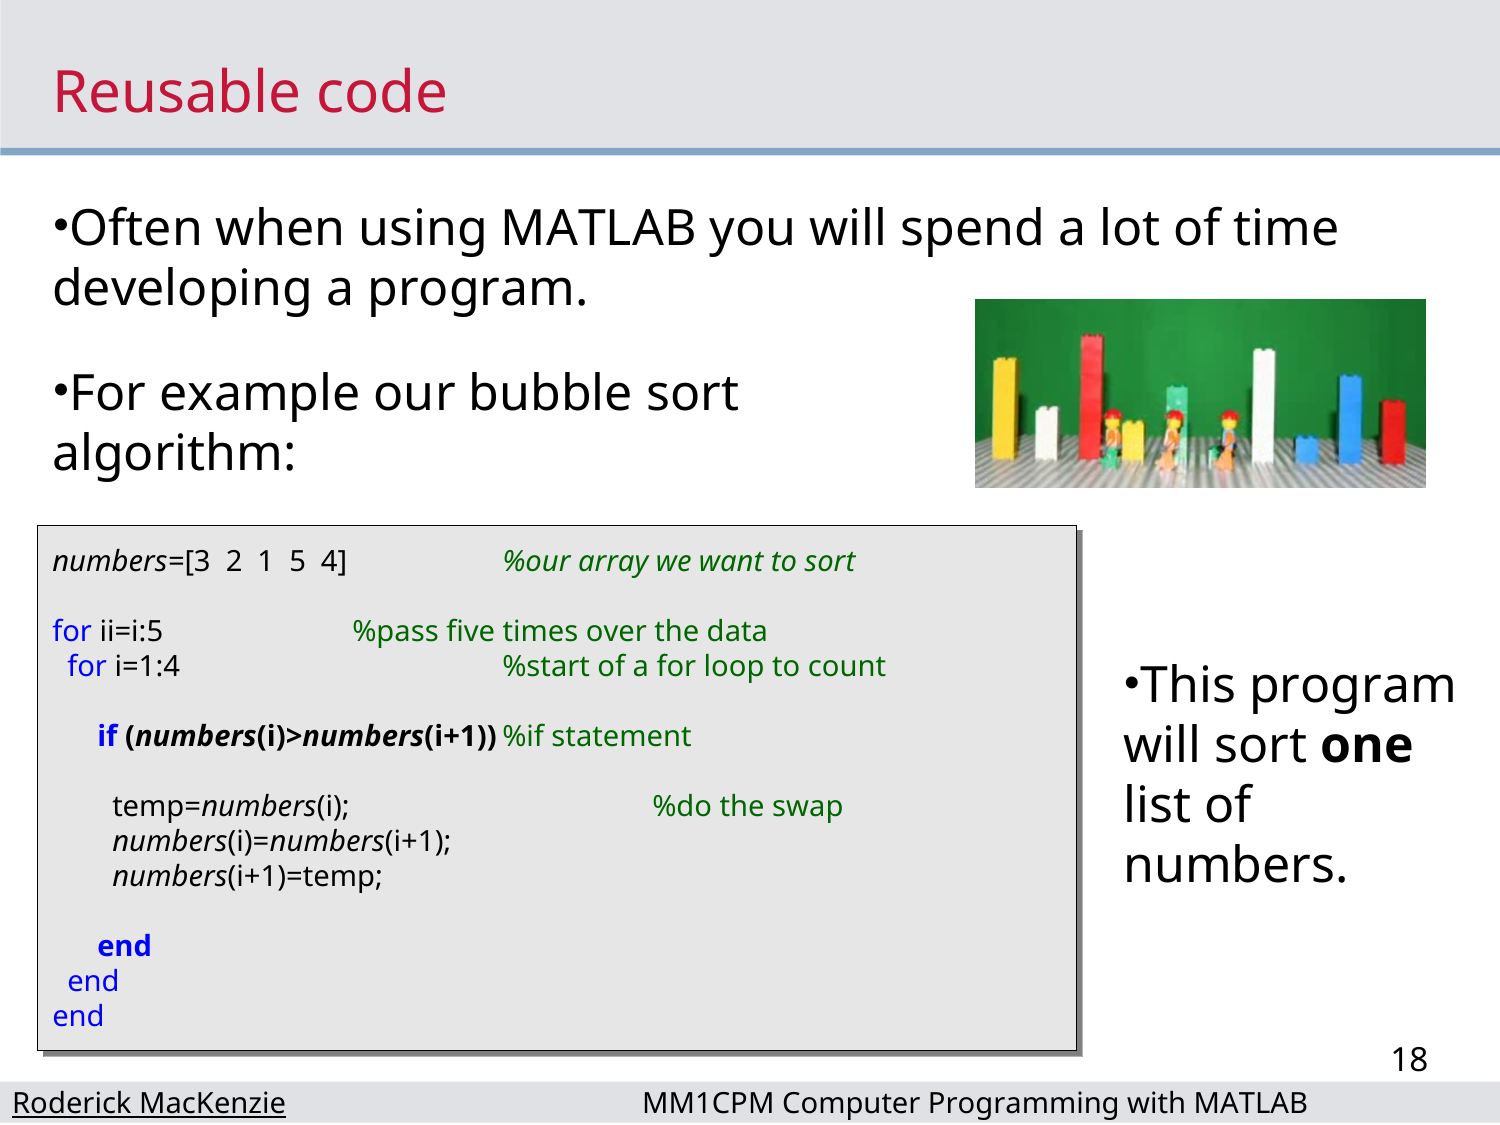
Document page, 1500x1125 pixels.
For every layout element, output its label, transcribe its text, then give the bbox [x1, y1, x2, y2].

text_box Often when using MATLAB you will spend a lot of time developing a program. [37, 187, 1500, 623]
title Reusable code [37, 37, 1147, 143]
text_box <number> [1375, 1030, 1500, 1101]
picture [975, 299, 1426, 488]
text_box numbers=[3 2 1 5 4] %our array we want to sort for ii=i:5 %pass five times over the data for i=1:4 %start of a for loop to count if (numbers(i)>numbers(i+1)) %if statement temp=numbers(i); %do the swap numbers(i)=numbers(i+1); numbers(i+1)=temp; end end end [37, 525, 1077, 1051]
text_box This program will sort one list of numbers. [1108, 645, 1500, 901]
text_box For example our bubble sort algorithm: [37, 352, 842, 488]
